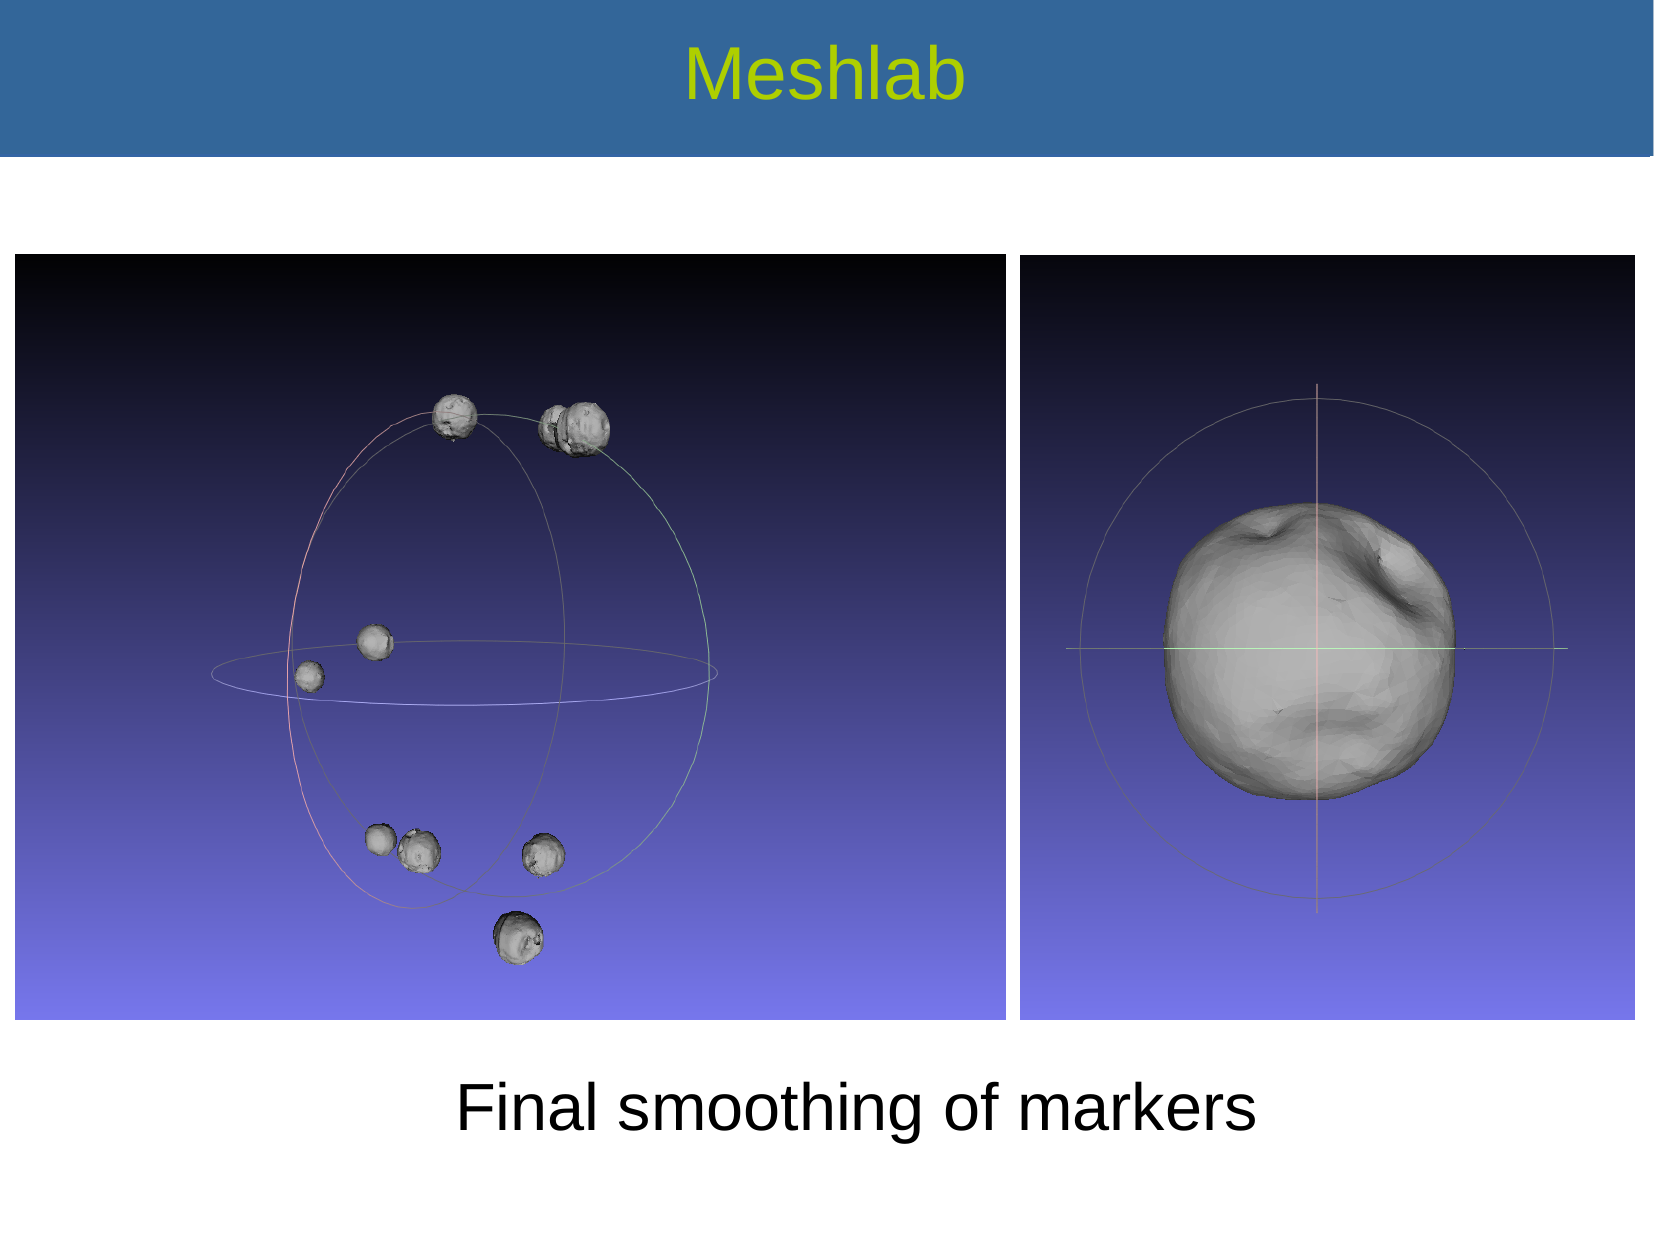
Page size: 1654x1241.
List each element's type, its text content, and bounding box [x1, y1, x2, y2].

text_box Final smoothing of markers [405, 1062, 1291, 1156]
picture [1020, 255, 1636, 1021]
picture [15, 254, 1006, 1021]
text_box [0, 0, 1654, 156]
text_box Meshlab [0, 24, 1651, 123]
